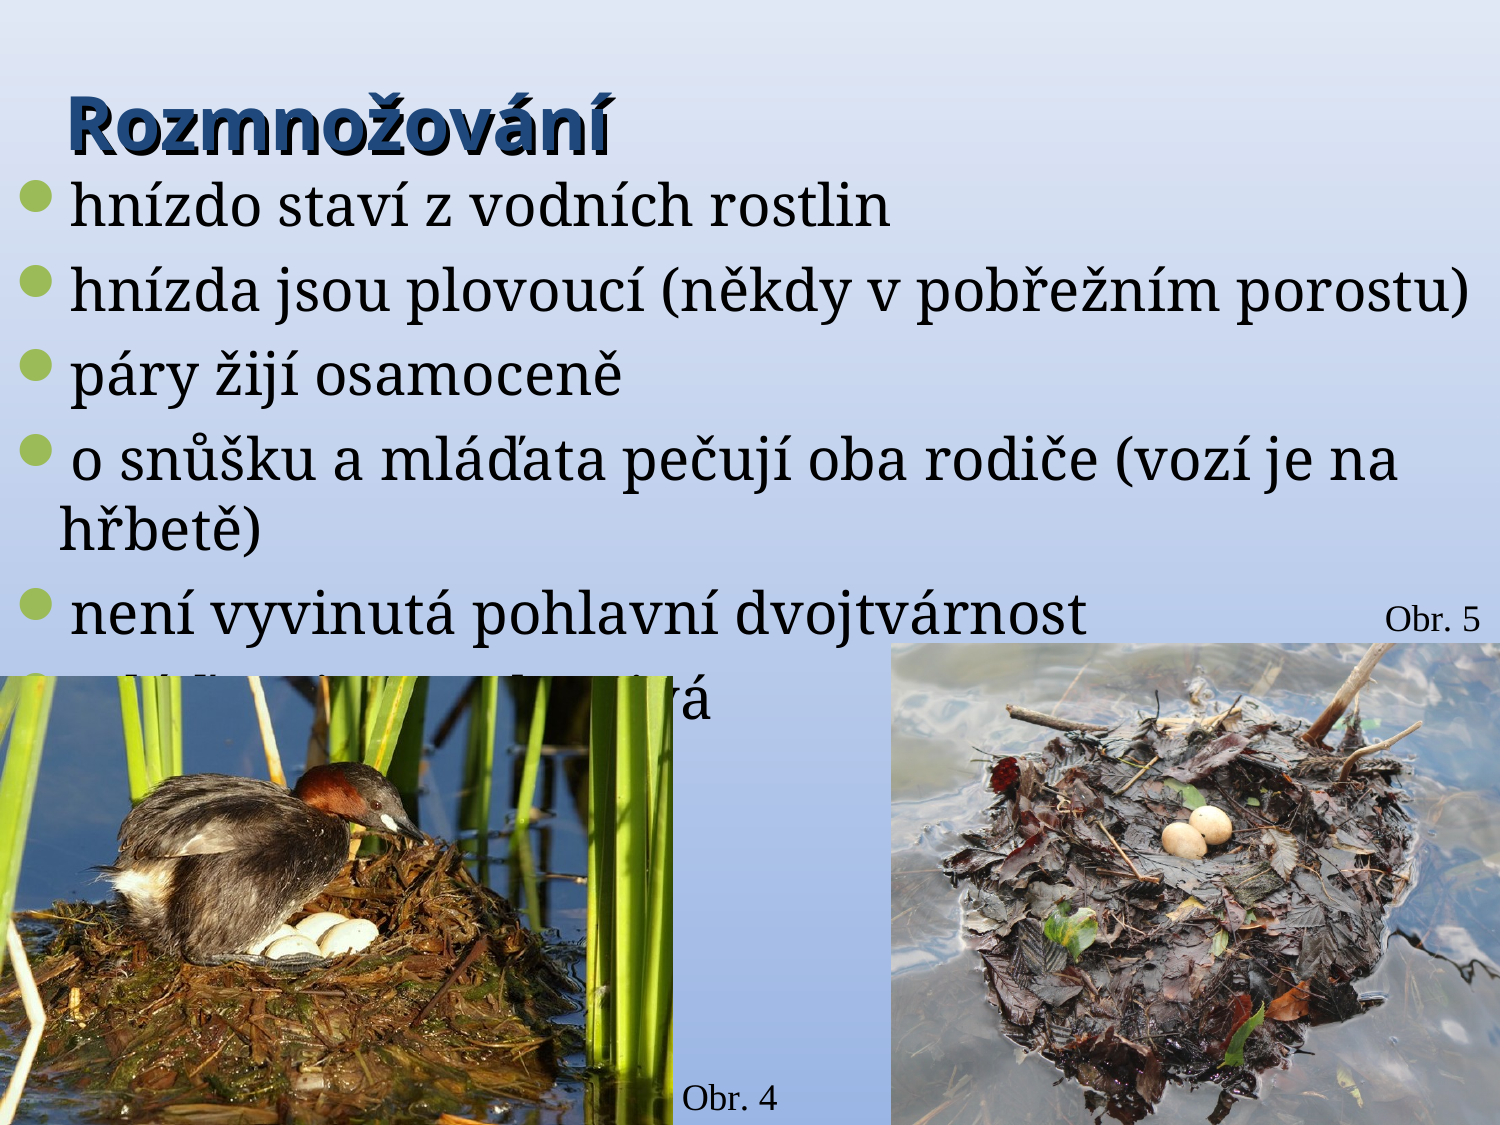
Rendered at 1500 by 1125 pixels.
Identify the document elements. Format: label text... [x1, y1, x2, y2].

list hnízdo staví z vodních rostlin hnízda jsou plovoucí (někdy v pobřežním porostu) páry žijí osamoceně o snůšku a mláďata pečují oba rodiče (vozí je na hřbetě) není vyvinutá pohlavní dvojtvárnost mláďata jsou nekrmivá [0, 160, 1500, 881]
title Rozmnožování [64, 0, 1415, 160]
text_box Obr. 4 [667, 1064, 798, 1125]
text_box Obr. 5 [1370, 586, 1500, 647]
picture [0, 676, 673, 1125]
picture [891, 643, 1500, 1125]
